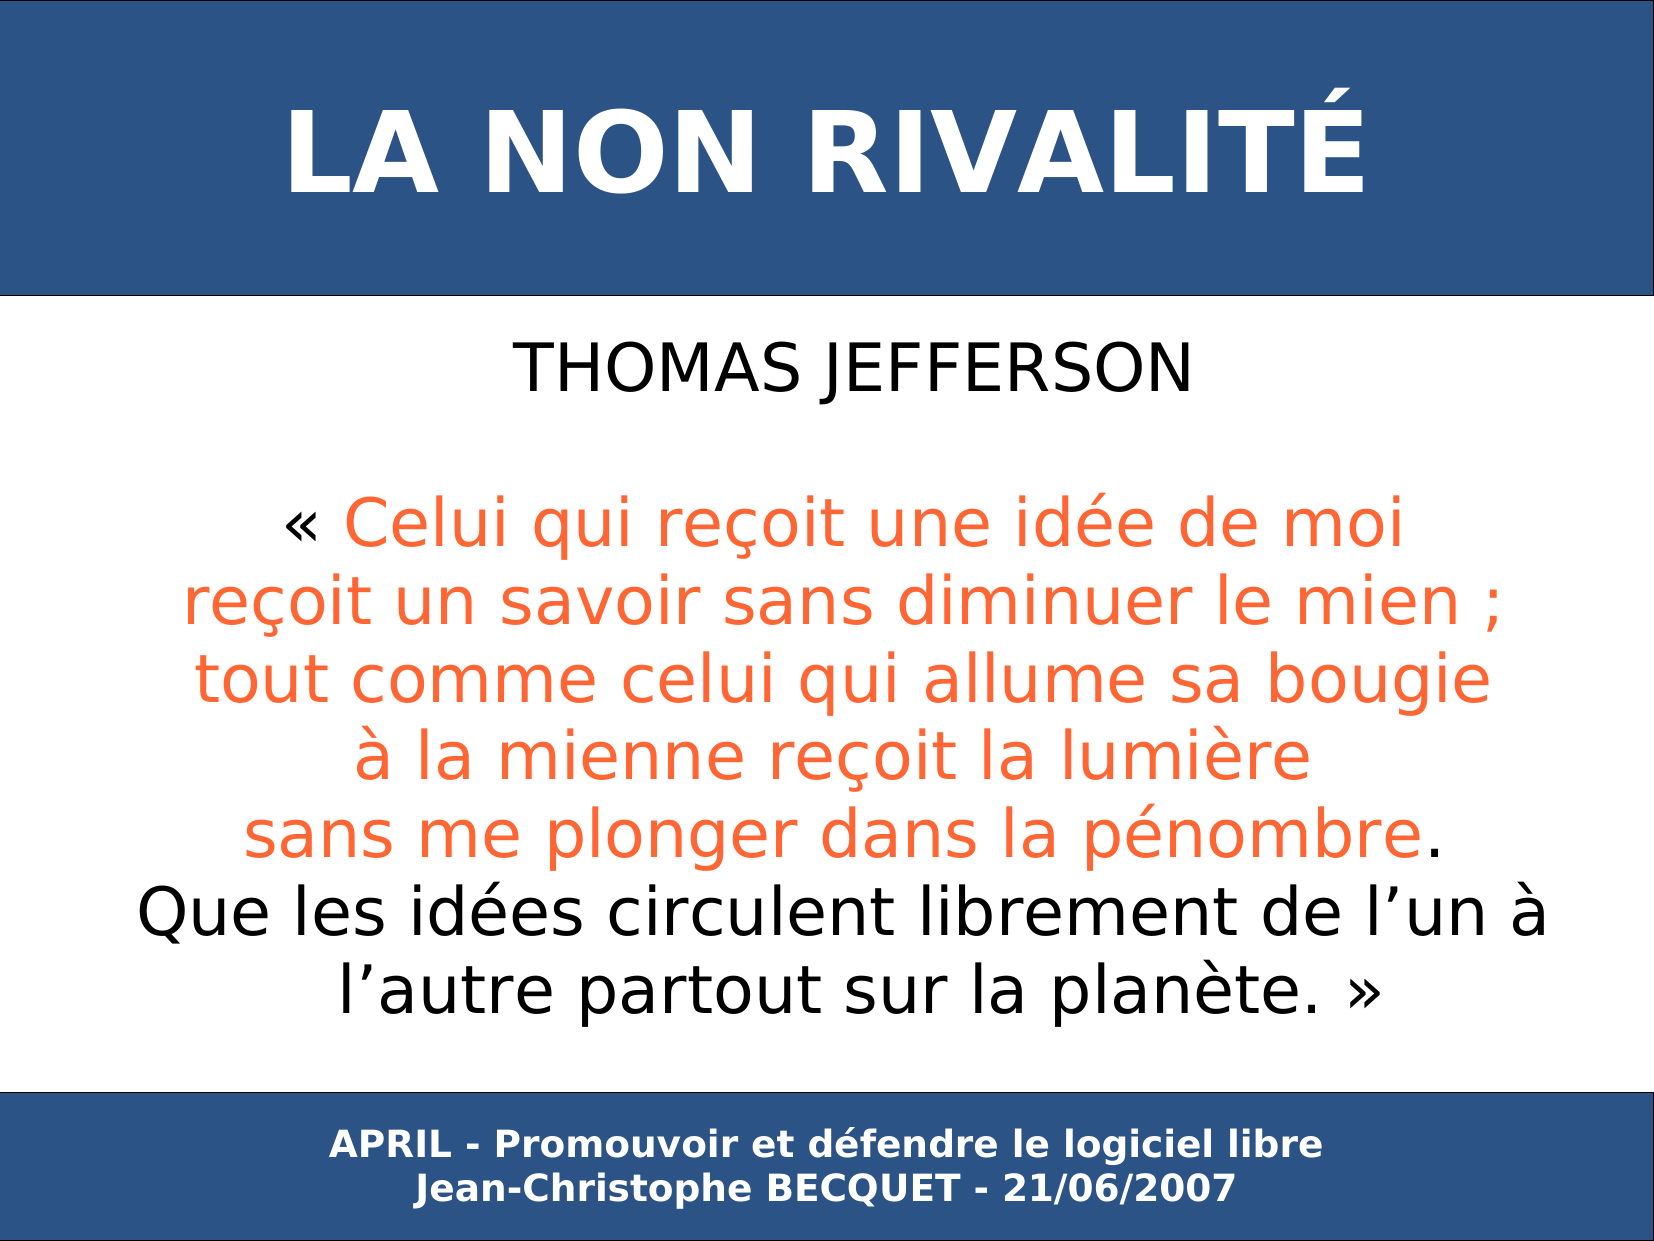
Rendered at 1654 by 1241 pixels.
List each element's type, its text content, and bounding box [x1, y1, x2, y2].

title LA NON RIVALITÉ [82, 49, 1571, 257]
subtitle THOMAS JEFFERSON « Celui qui reçoit une idée de moi reçoit un savoir sans diminuer le mien ; tout comme celui qui allume sa bougie à la mienne reçoit la lumière sans me plonger dans la pénombre. Que les idées circulent librement de l’un à l’autre partout sur la planète. » [82, 328, 1571, 1185]
